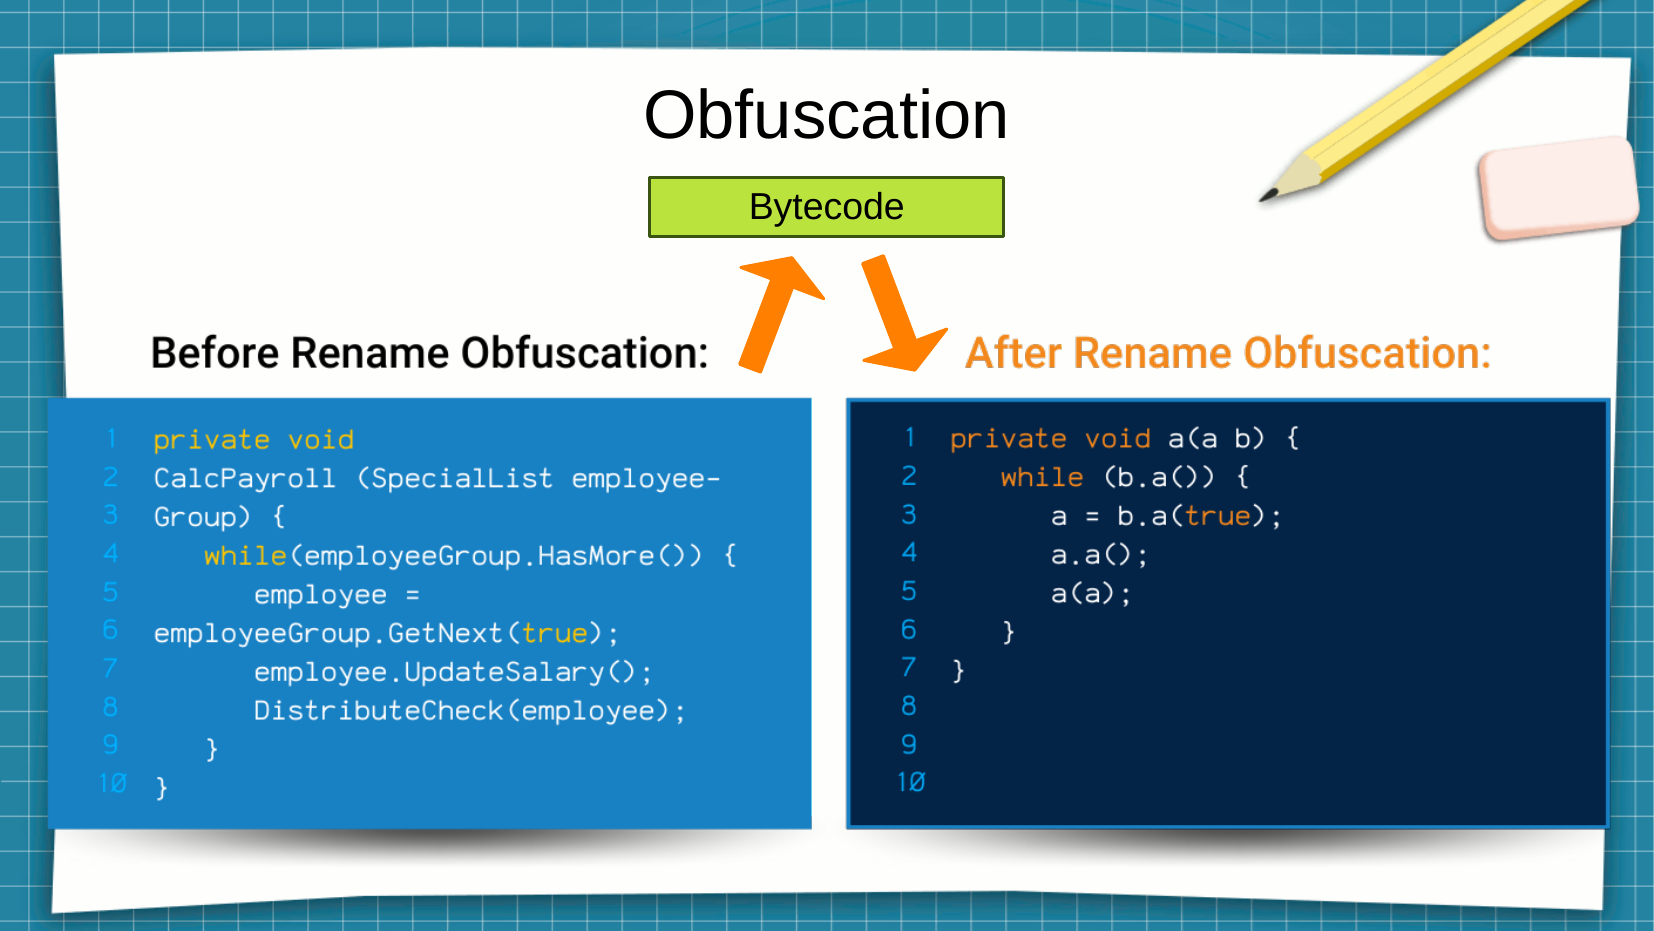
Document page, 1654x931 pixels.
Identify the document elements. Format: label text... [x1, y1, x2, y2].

text_box [862, 255, 947, 371]
text_box Bytecode [649, 177, 1004, 237]
text_box [739, 257, 824, 373]
title Obfuscation [82, 37, 1571, 193]
picture [0, 0, 1654, 931]
